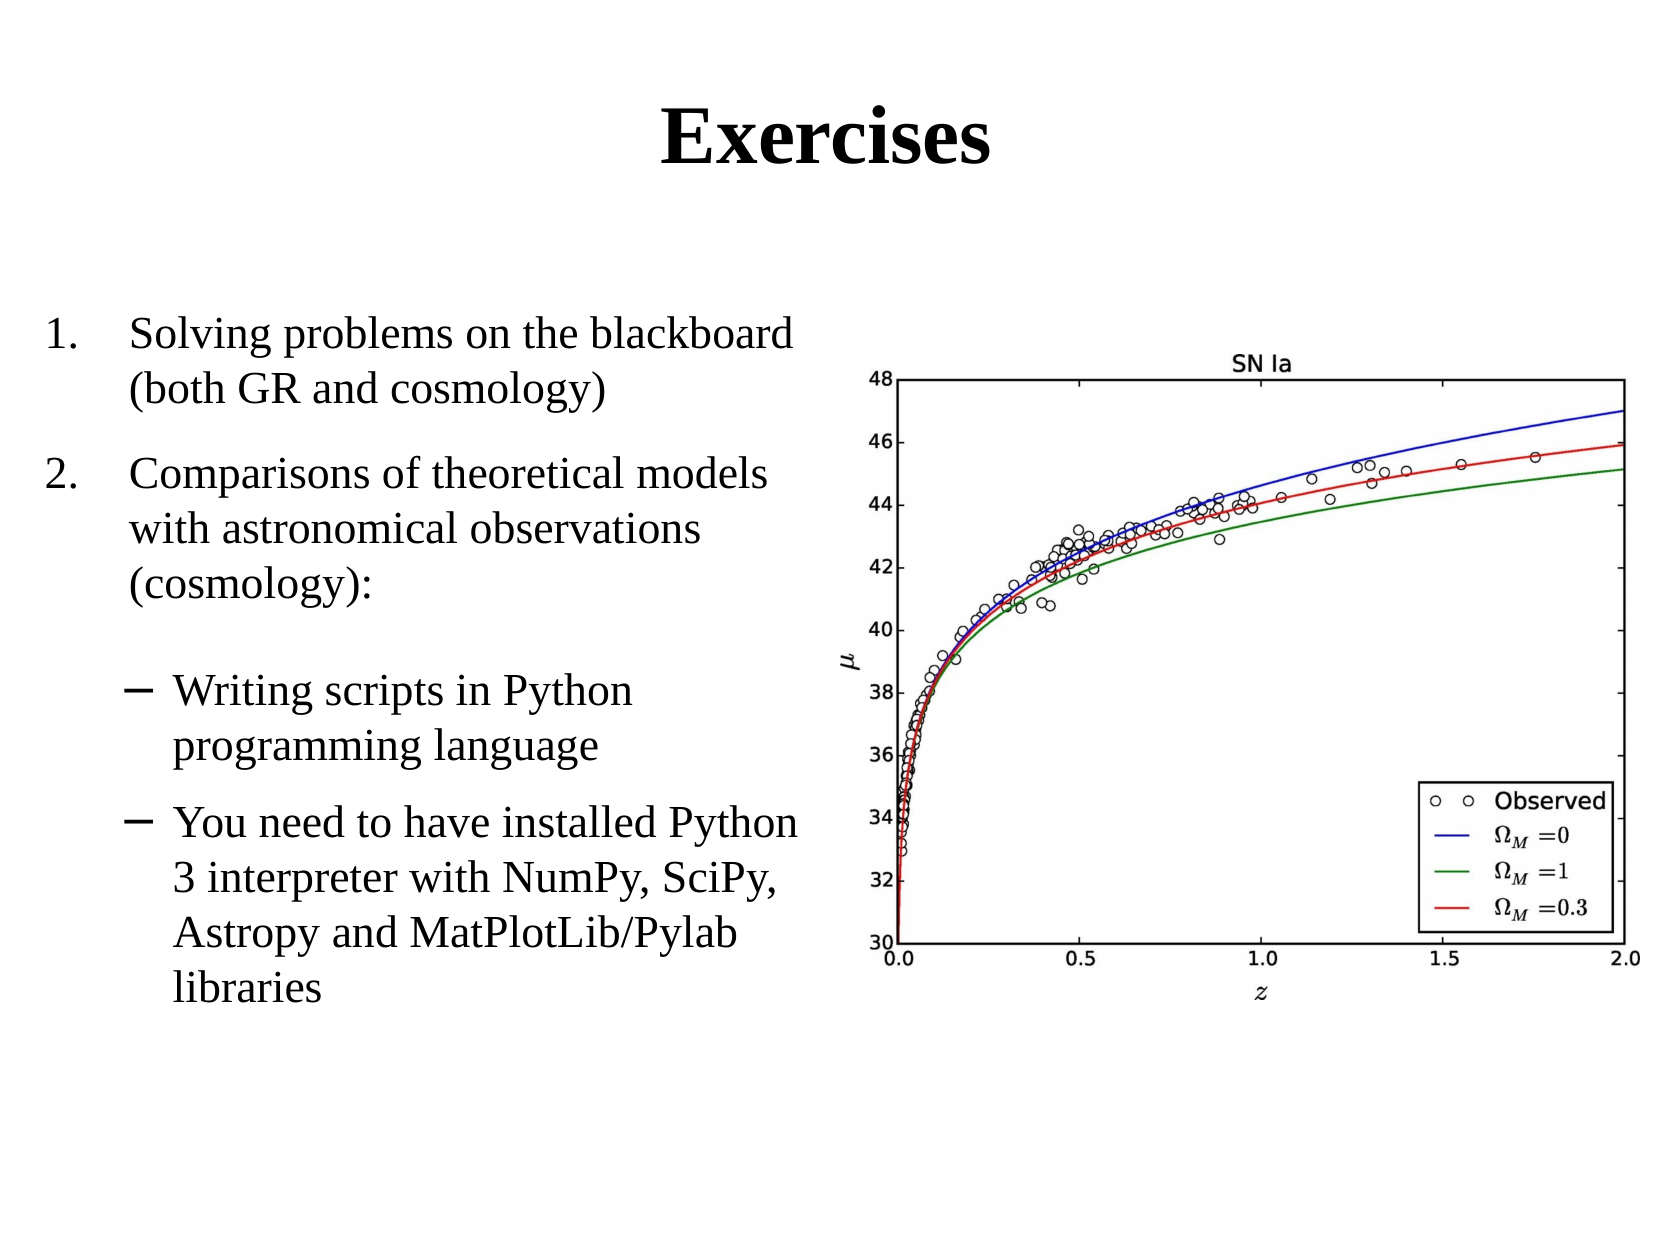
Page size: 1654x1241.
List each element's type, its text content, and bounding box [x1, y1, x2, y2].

title Exercises [82, 49, 1571, 211]
list Solving problems on the blackboard (both GR and cosmology) Comparisons of theoretical models with astronomical observations (cosmology): Writing scripts in Python programming language You need to have installed Python 3 interpreter with NumPy, SciPy, Astropy and MatPlotLib/Pylab libraries [29, 295, 832, 1036]
picture [840, 354, 1640, 1000]
